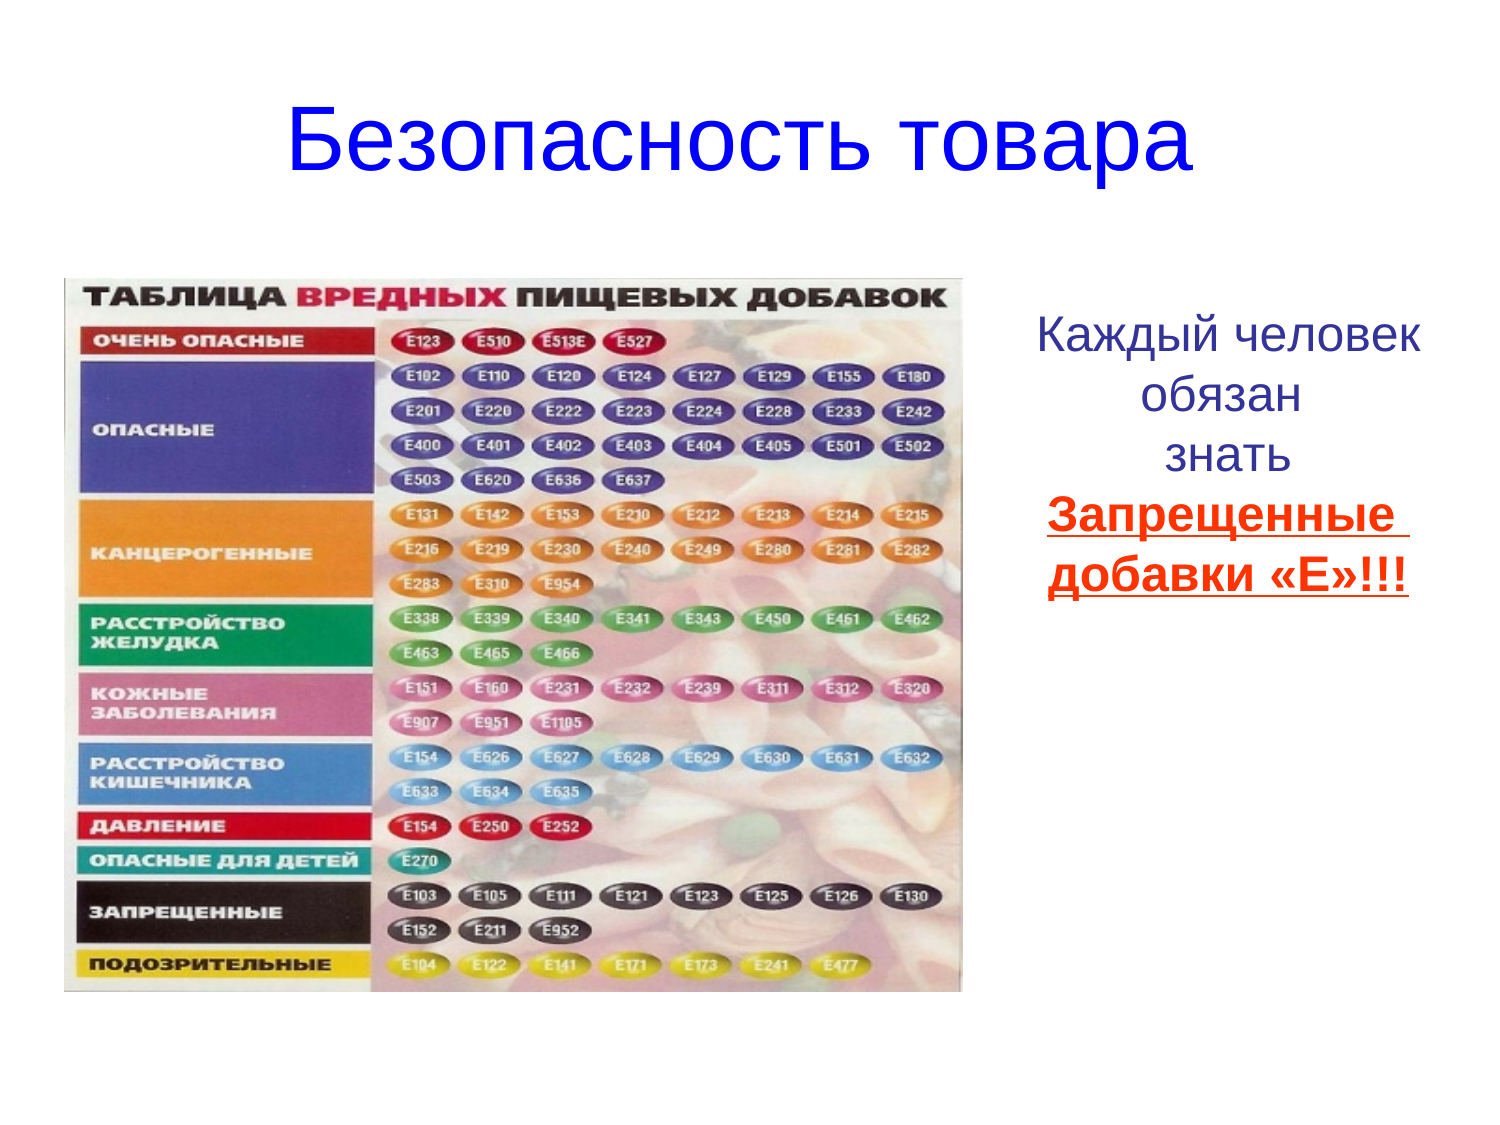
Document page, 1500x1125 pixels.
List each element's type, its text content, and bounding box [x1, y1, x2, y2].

picture [64, 278, 963, 992]
text_box Безопасность товара [64, 42, 1415, 197]
text_box Каждый человек обязан знать Запрещенные добавки «Е»!!! [974, 294, 1483, 610]
